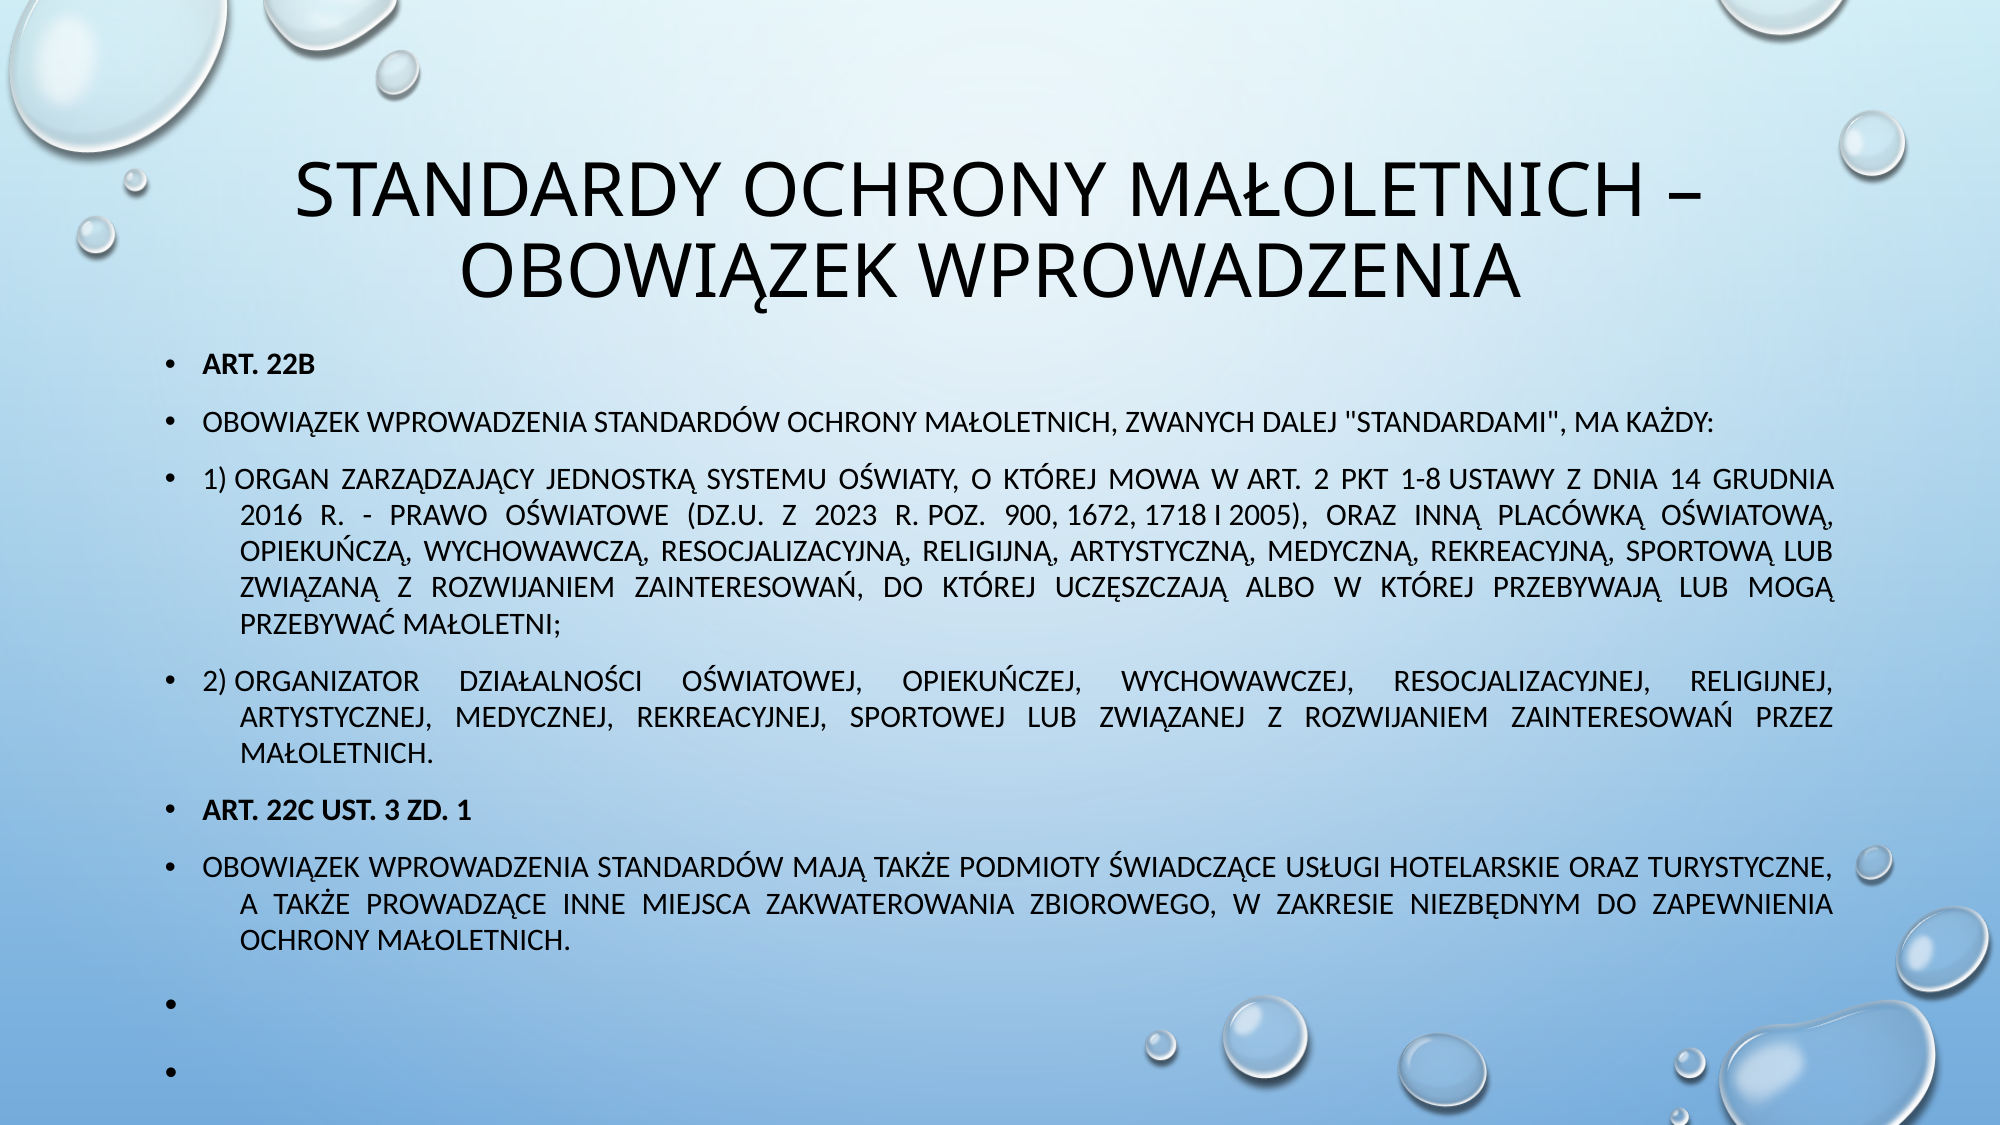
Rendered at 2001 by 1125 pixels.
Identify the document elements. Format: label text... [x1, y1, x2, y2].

title Standardy ochrony małoletnich – obowiązek wprowadzenia [149, 101, 1851, 364]
list Art. 22b Obowiązek wprowadzenia standardów ochrony małoletnich, zwanych dalej "standardami", ma każdy: 1) organ zarządzający jednostką systemu oświaty, o której mowa w art. 2 pkt 1-8 ustawy z dnia 14 grudnia 2016 r. - Prawo oświatowe (Dz.U. z 2023 r. poz. 900, 1672, 1718 i 2005), oraz inną placówką oświatową, opiekuńczą, wychowawczą, resocjalizacyjną, religijną, artystyczną, medyczną, rekreacyjną, sportową lub związaną z rozwijaniem zainteresowań, do której uczęszczają albo w której przebywają lub mogą przebywać małoletni; 2) organizator działalności oświatowej, opiekuńczej, wychowawczej, resocjalizacyjnej, religijnej, artystycznej, medycznej, rekreacyjnej, sportowej lub związanej z rozwijaniem zainteresowań przez małoletnich. Art. 22c ust. 3 zd. 1 Obowiązek wprowadzenia standardów mają także podmioty świadczące usługi hotelarskie oraz turystyczne, a także prowadzące inne miejsca zakwaterowania zbiorowego, w zakresie niezbędnym do zapewnienia ochrony małoletnich. [149, 338, 1850, 1082]
